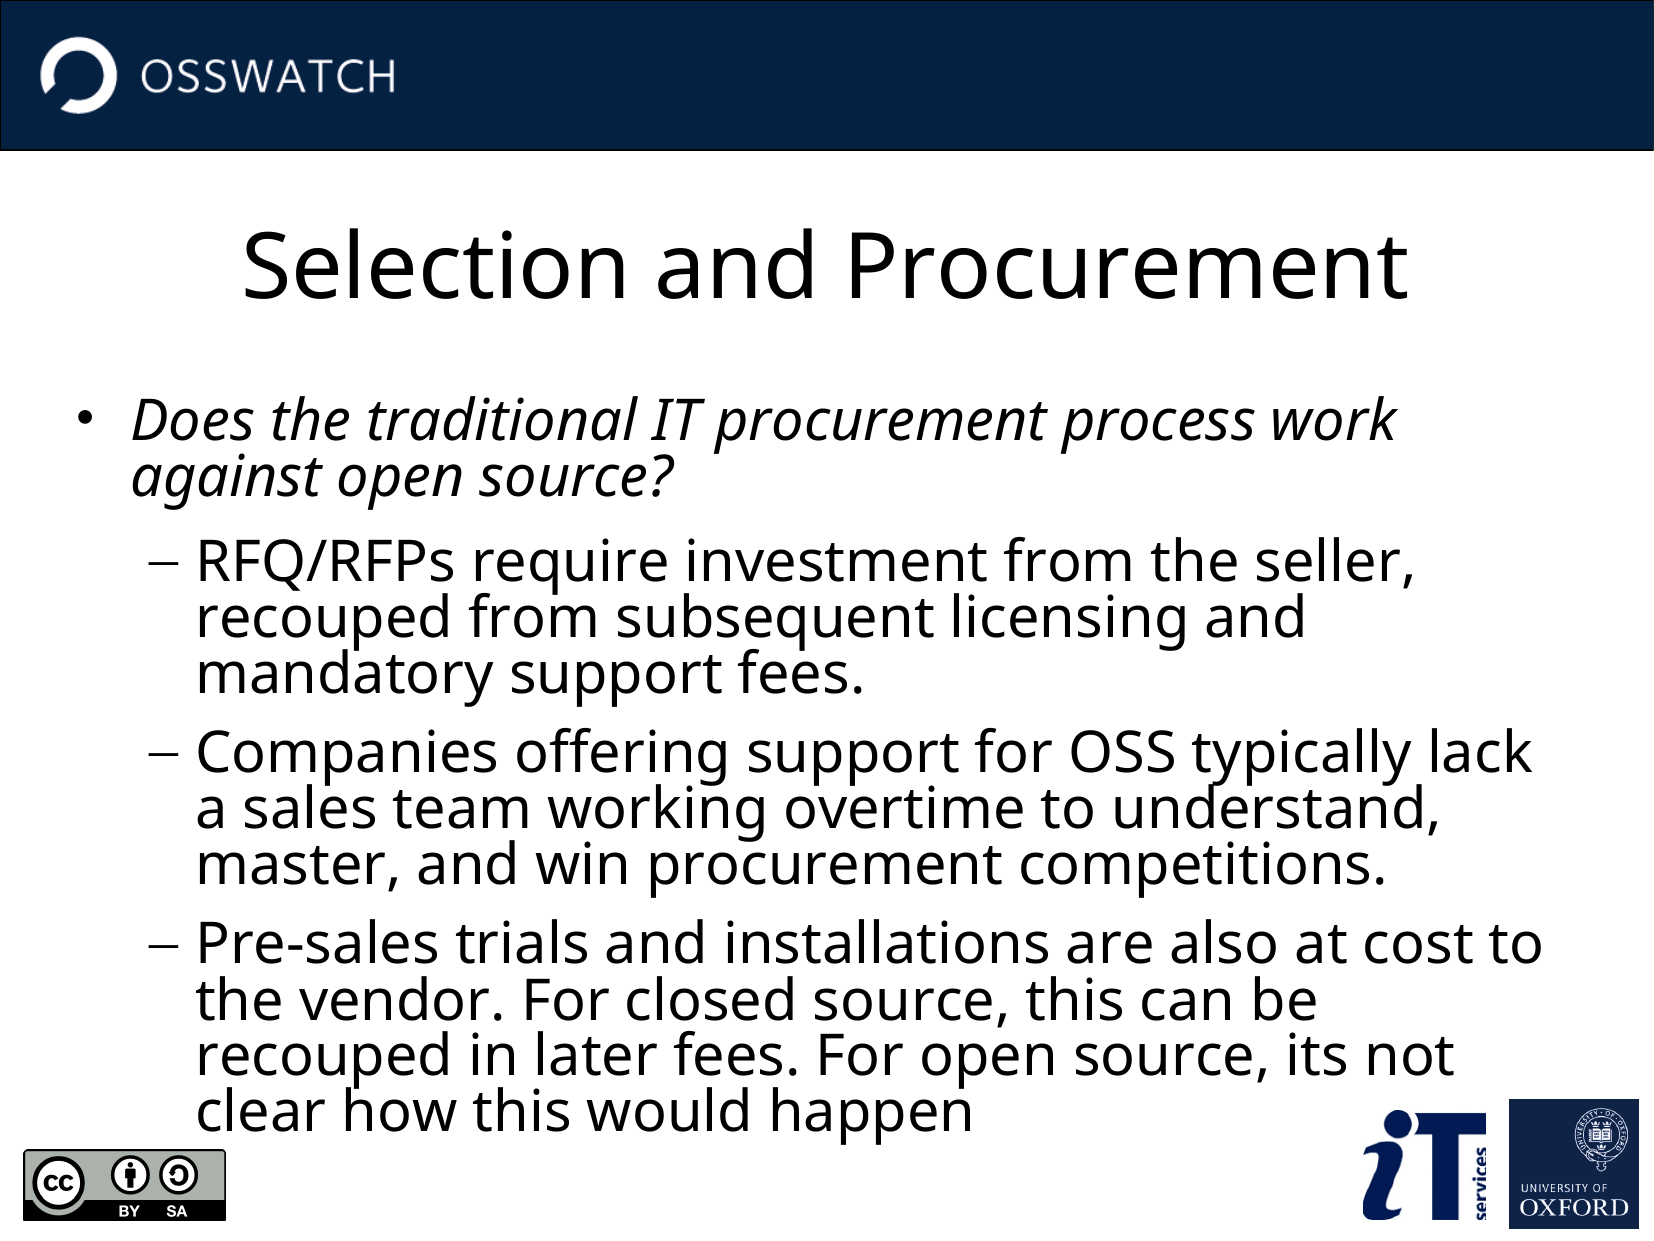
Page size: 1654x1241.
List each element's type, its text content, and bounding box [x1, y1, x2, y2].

picture [12, 12, 426, 141]
list Does the traditional IT procurement process work against open source? RFQ/RFPs require investment from the seller, recouped from subsequent licensing and mandatory support fees. Companies offering support for OSS typically lack a sales team working overtime to understand, master, and win procurement competitions. Pre-sales trials and installations are also at cost to the vendor. For closed source, this can be recouped in later fees. For open source, its not clear how this would happen [74, 395, 1562, 1150]
picture [23, 1149, 226, 1221]
picture [1509, 1099, 1639, 1229]
picture [1363, 1150, 1486, 1220]
title Selection and Procurement [82, 169, 1569, 375]
